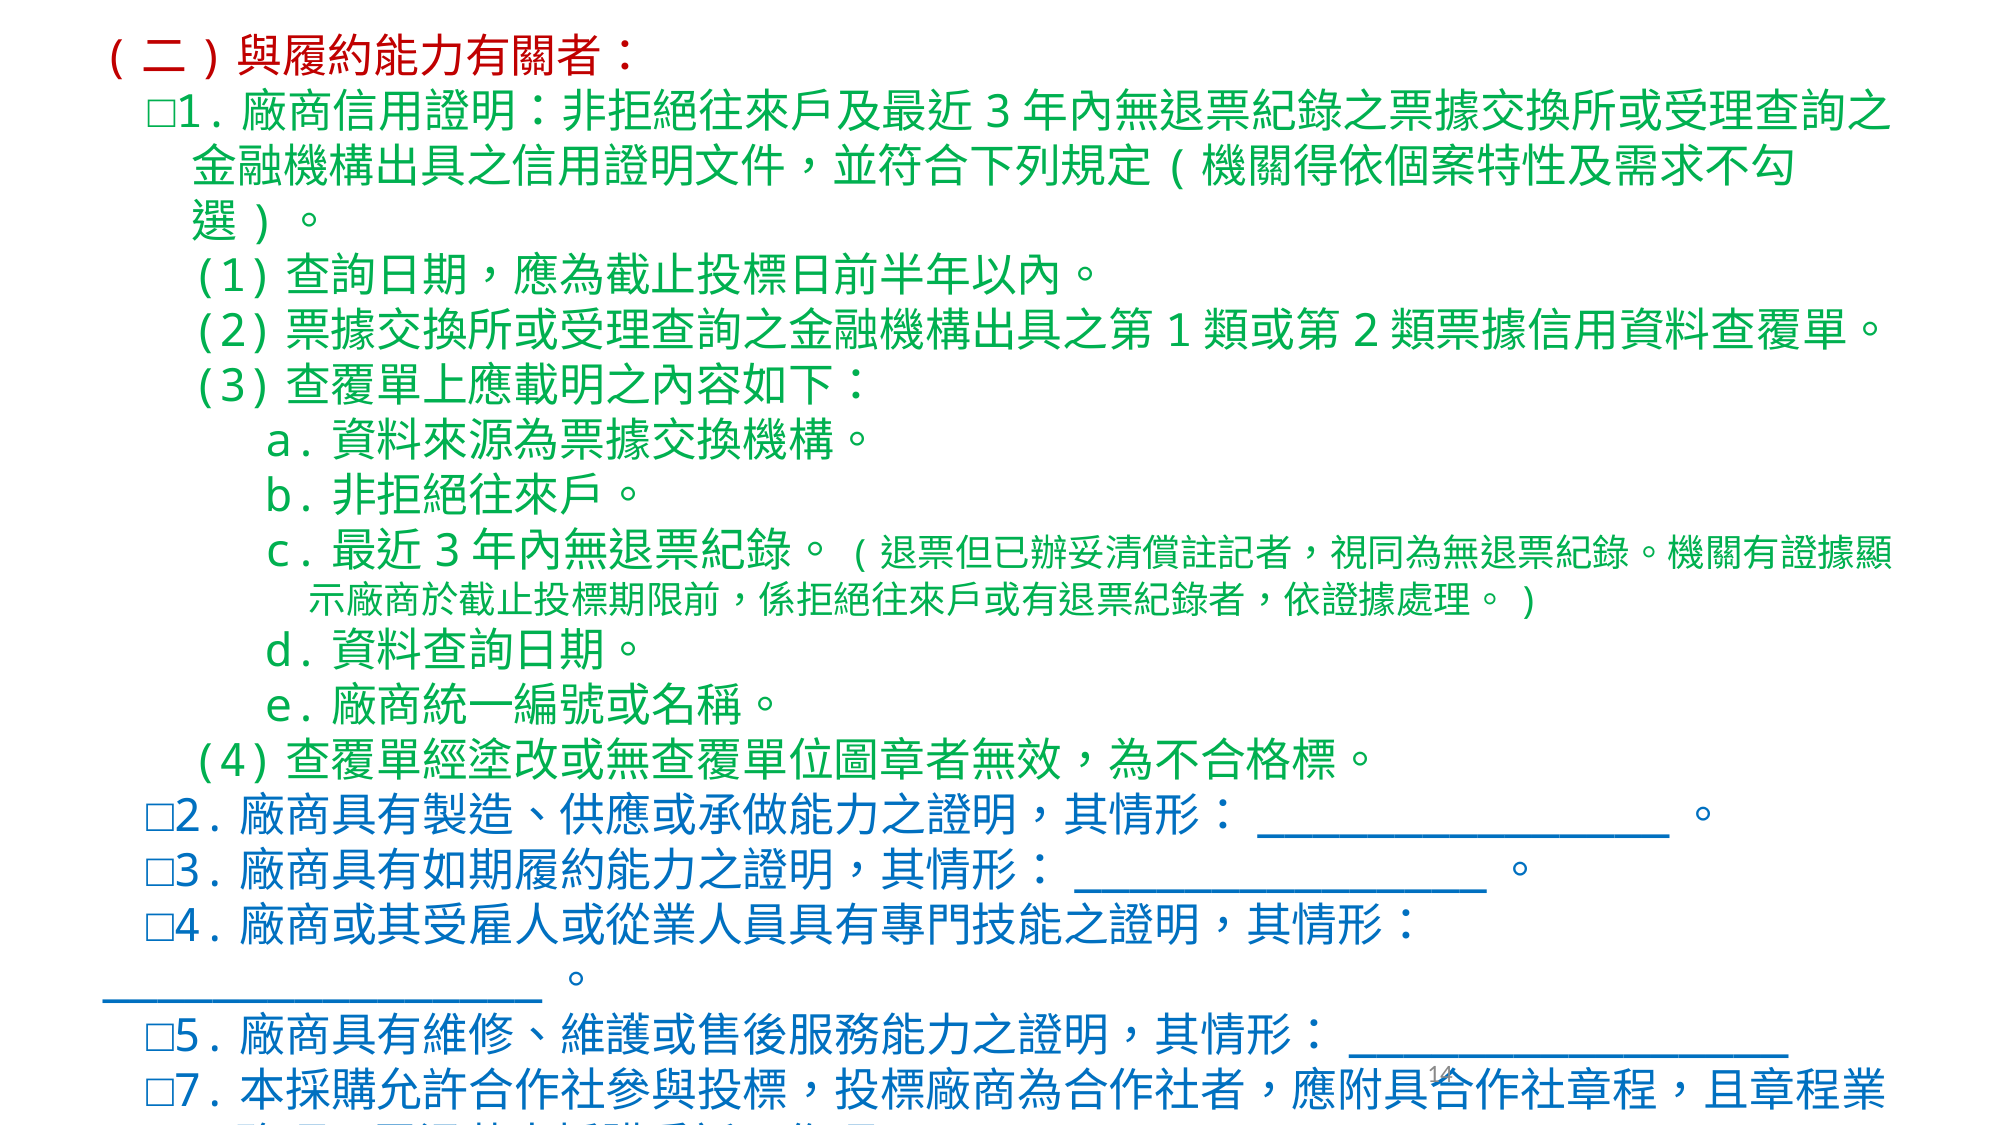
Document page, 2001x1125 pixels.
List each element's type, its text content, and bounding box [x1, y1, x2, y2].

text_box 14 [1412, 1042, 1863, 1103]
text_box (二)與履約能力有關者： □1.廠商信用證明：非拒絕往來戶及最近3年內無退票紀錄之票據交換所或受理查詢之金融機構出具之信用證明文件，並符合下列規定(機關得依個案特性及需求不勾選)。 (1)查詢日期，應為截止投標日前半年以內。 (2)票據交換所或受理查詢之金融機構出具之第1類或第2類票據信用資料查覆單。 (3)查覆單上應載明之內容如下： a.資料來源為票據交換機構。 b.非拒絕往來戶。 c.最近3年內無退票紀錄。(退票但已辦妥清償註記者，視同為無退票紀錄。機關有證據顯示廠商於截止投標期限前，係拒絕往來戶或有退票紀錄者，依證據處理。) d.資料查詢日期。 e.廠商統一編號或名稱。 (4)查覆單經塗改或無查覆單位圖章者無效，為不合格標。 □2.廠商具有製造、供應或承做能力之證明，其情形：_______________。 □3.廠商具有如期履約能力之證明，其情形：_______________。 □4.廠商或其受雇人或從業人員具有專門技能之證明，其情形：________________。 □5.廠商具有維修、維護或售後服務能力之證明，其情形：________________ □7.本採購允許合作社參與投標，投標廠商為合作社者，應附具合作社章程，且章程業務項目需涵蓋本採購委託工作項目。 [88, 19, 1922, 1125]
